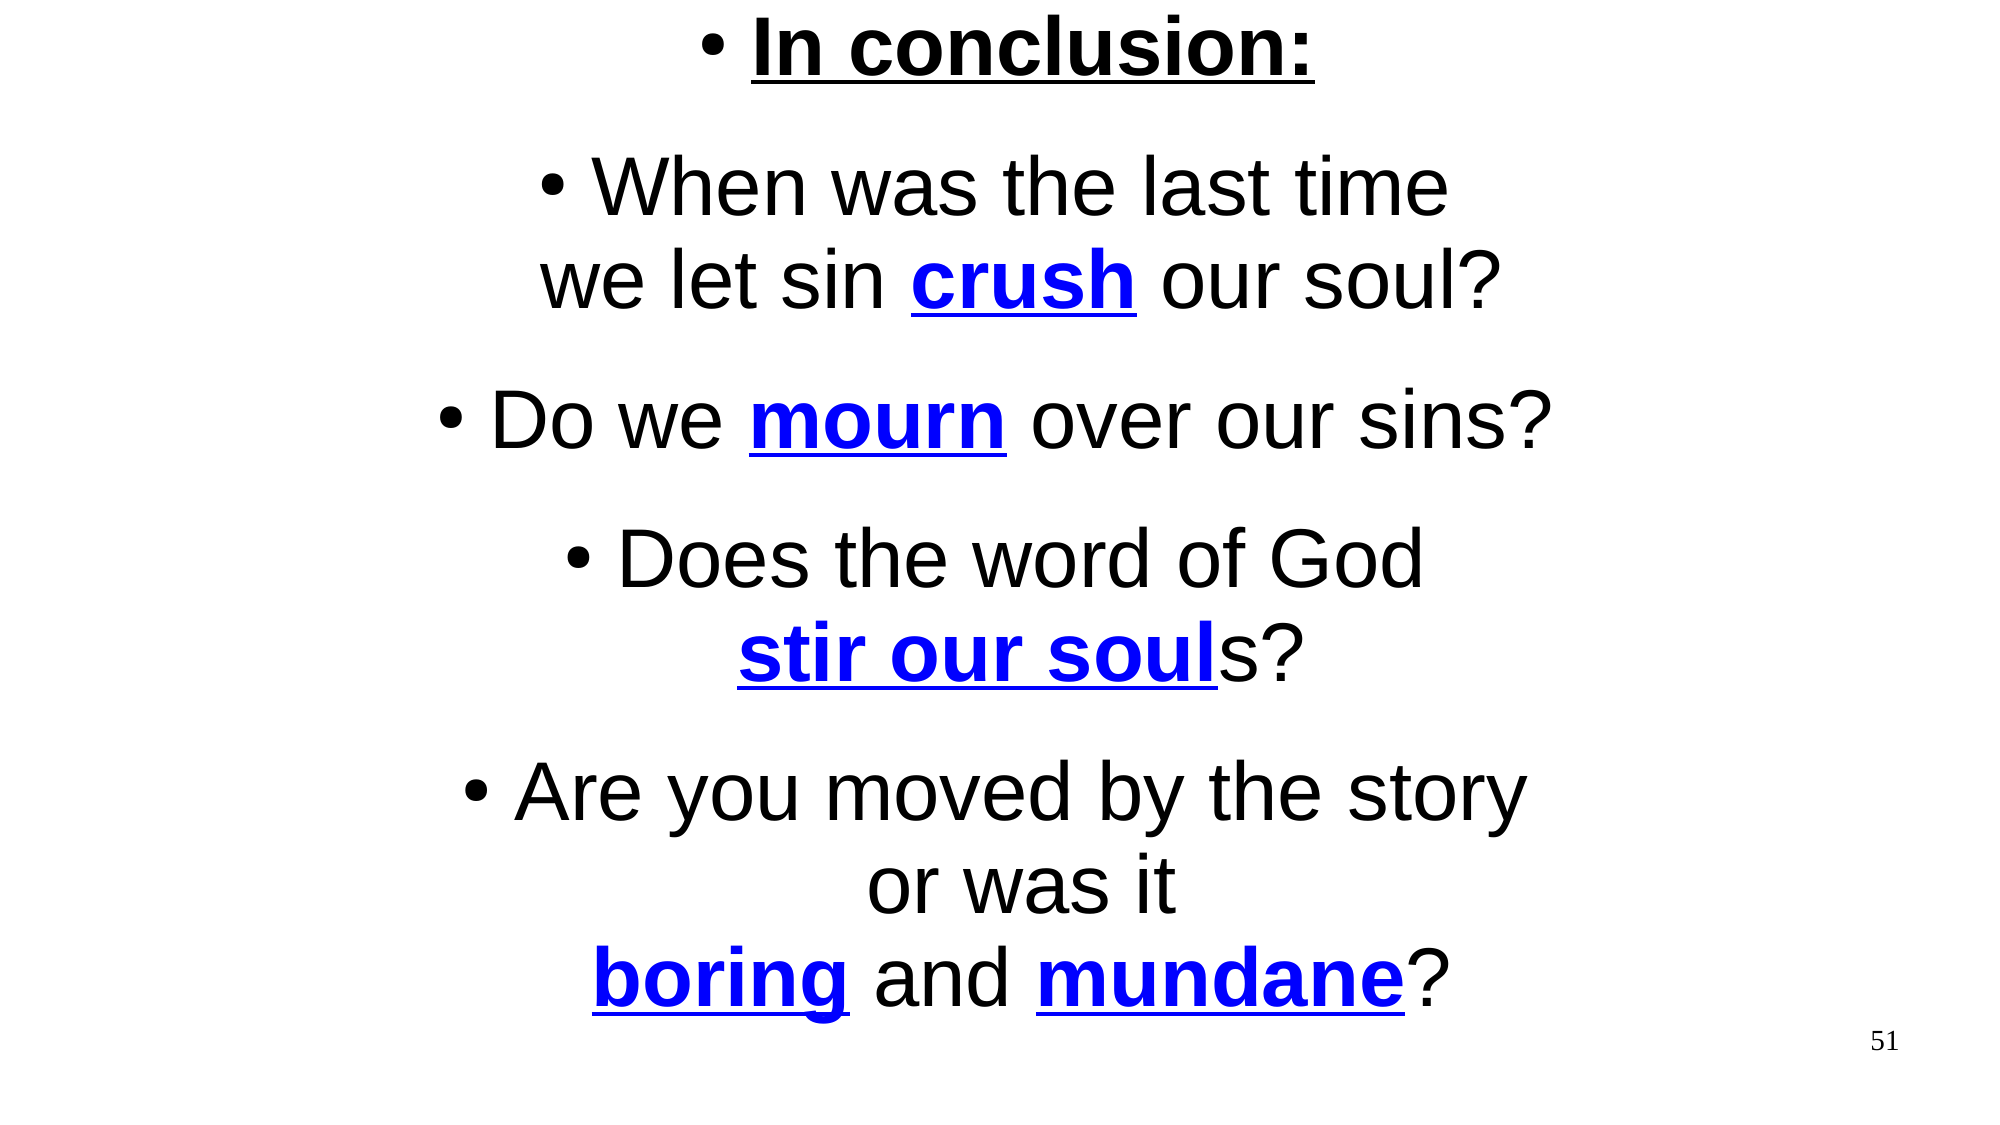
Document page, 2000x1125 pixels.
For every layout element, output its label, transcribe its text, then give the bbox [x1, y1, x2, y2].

list In conclusion: When was the last time we let sin crush our soul? Do we mourn over our sins? Does the word of God stir our souls? Are you moved by the story or was it boring and mundane? [0, 0, 1996, 1123]
